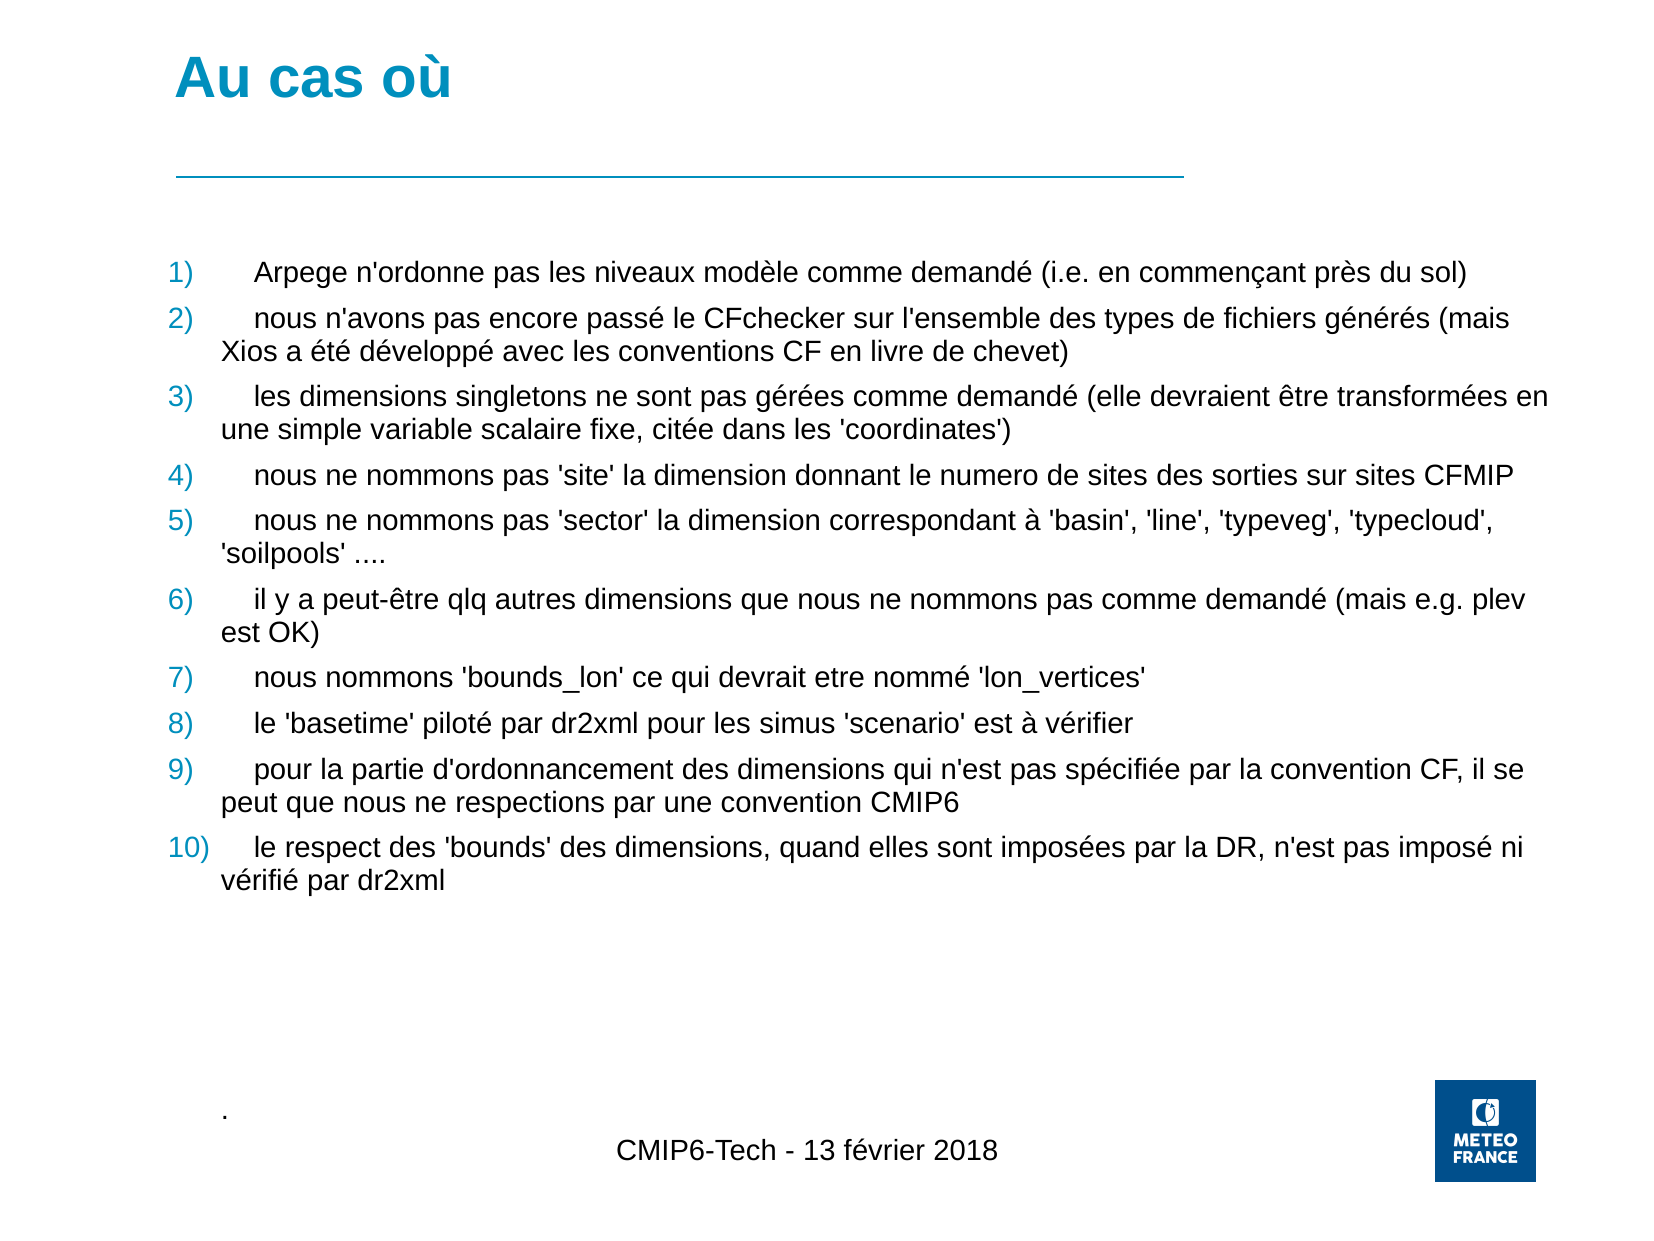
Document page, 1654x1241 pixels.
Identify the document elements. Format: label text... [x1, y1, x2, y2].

picture [1435, 1134, 1536, 1182]
title Au cas où [174, 0, 1654, 156]
list Arpege n'ordonne pas les niveaux modèle comme demandé (i.e. en commençant près du sol) nous n'avons pas encore passé le CFchecker sur l'ensemble des types de fichiers générés (mais Xios a été développé avec les conventions CF en livre de chevet) les dimensions singletons ne sont pas gérées comme demandé (elle devraient être transformées en une simple variable scalaire fixe, citée dans les 'coordinates') nous ne nommons pas 'site' la dimension donnant le numero de sites des sorties sur sites CFMIP nous ne nommons pas 'sector' la dimension correspondant à 'basin', 'line', 'typeveg', 'typecloud', 'soilpools' .... il y a peut-être qlq autres dimensions que nous ne nommons pas comme demandé (mais e.g. plev est OK) nous nommons 'bounds_lon' ce qui devrait etre nommé 'lon_vertices' le 'basetime' piloté par dr2xml pour les simus 'scenario' est à vérifier pour la partie d'ordonnancement des dimensions qui n'est pas spécifiée par la convention CF, il se peut que nous ne respections par une convention CMIP6 le respect des 'bounds' des dimensions, quand elles sont imposées par la DR, n'est pas imposé ni vérifié par dr2xml . [156, 256, 1571, 1134]
